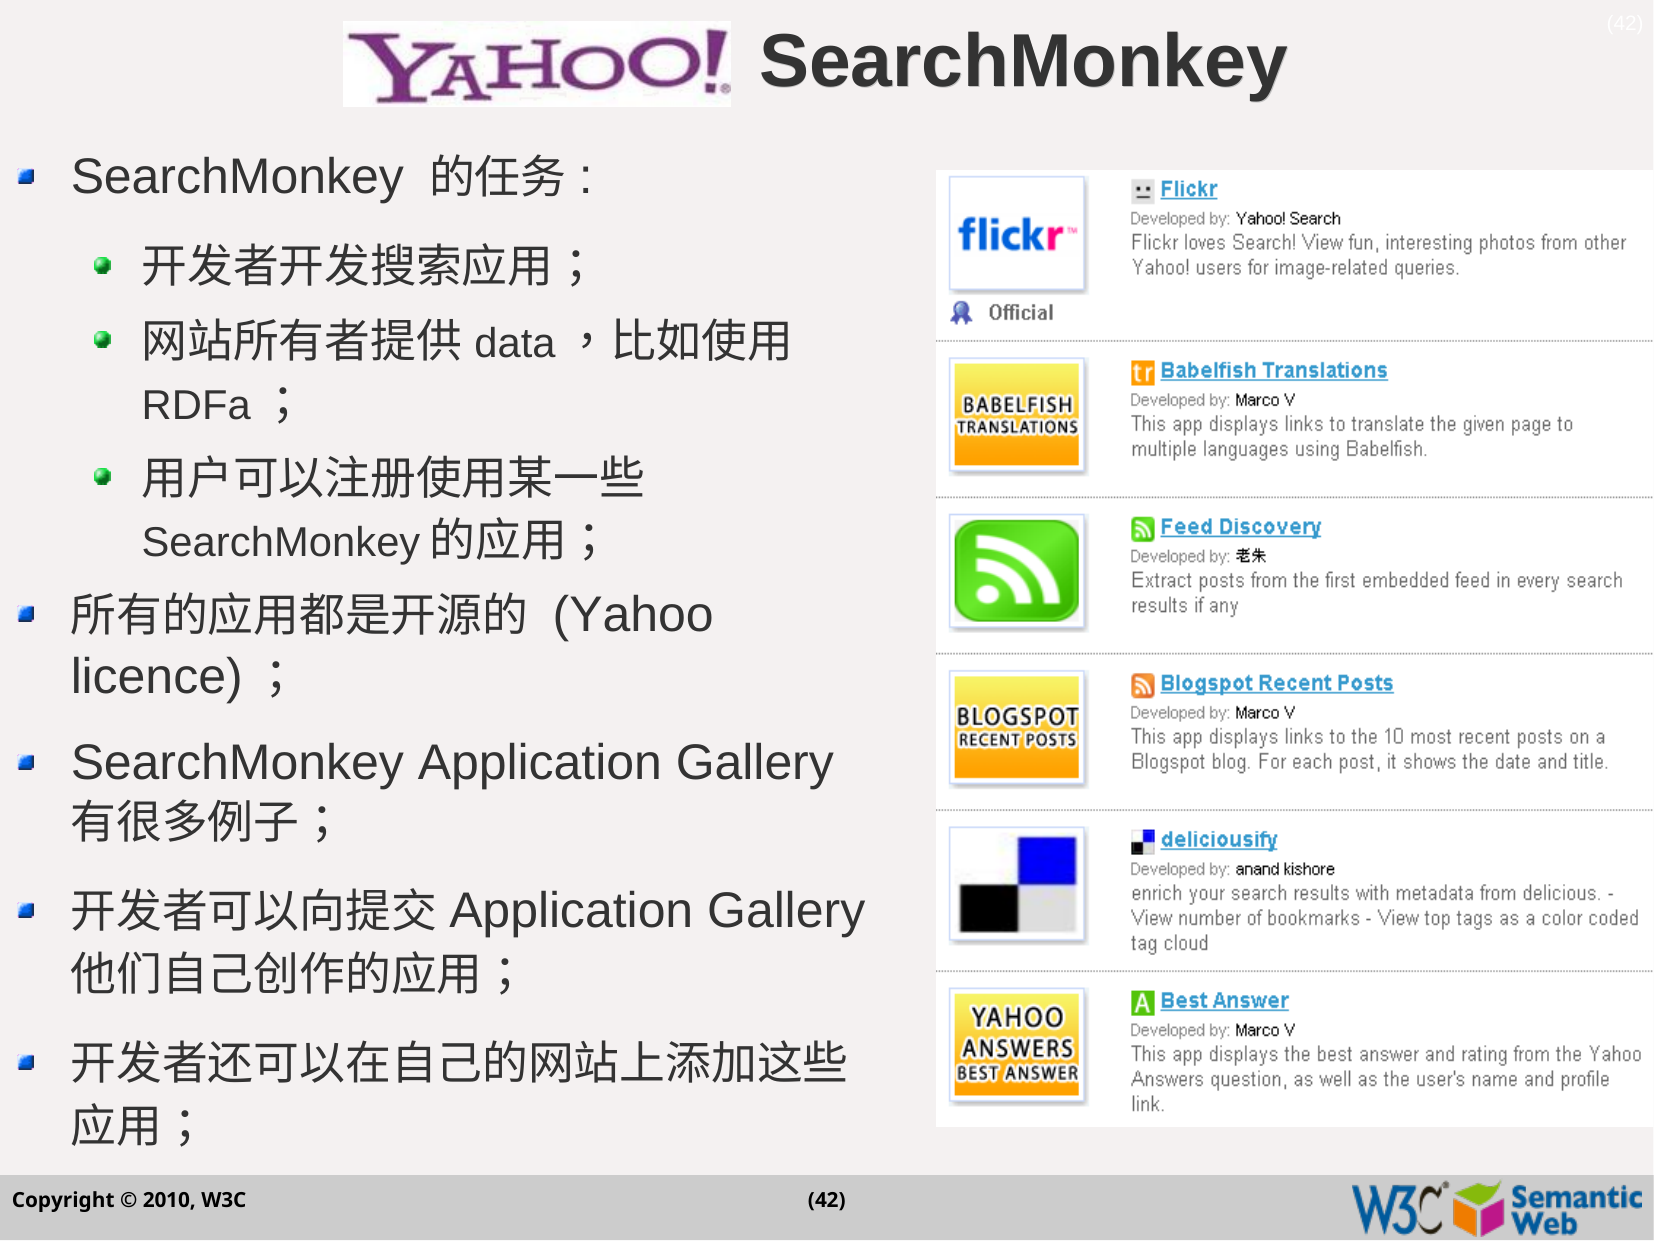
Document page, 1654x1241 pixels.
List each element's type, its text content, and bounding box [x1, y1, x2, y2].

picture [936, 170, 1654, 1127]
title SearchMonkey [0, 7, 1654, 111]
picture [343, 21, 731, 108]
picture [1352, 1178, 1642, 1237]
list SearchMonkey 的任务: 开发者开发搜索应用； 网站所有者提供data，比如使用 RDFa； 用户可以注册使用某一些SearchMonkey的应用； 所有的应用都是开源的 (Yahoo licence)； SearchMonkey Application Gallery 有很多例子； 开发者可以向提交Application Gallery他们自己创作的应用； 开发者还可以在自己的网站上添加这些应用； [0, 144, 891, 1143]
